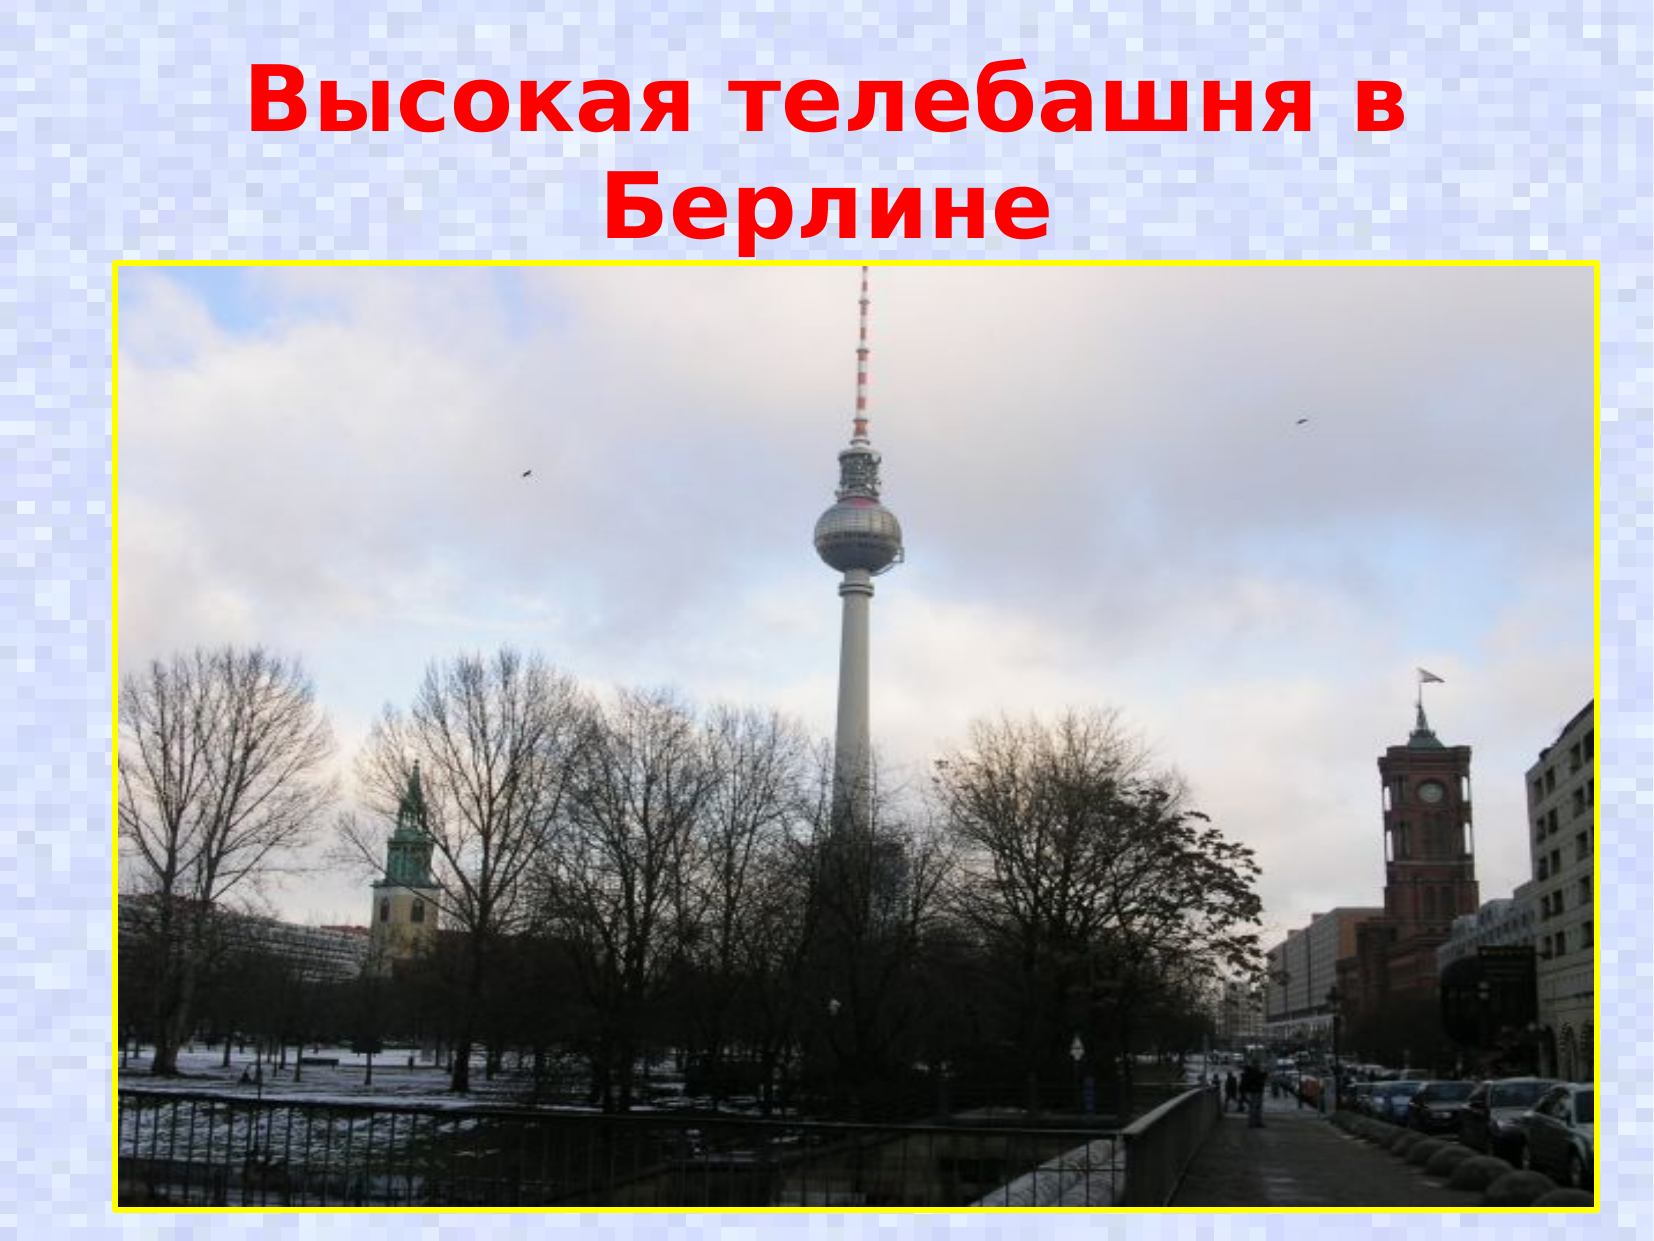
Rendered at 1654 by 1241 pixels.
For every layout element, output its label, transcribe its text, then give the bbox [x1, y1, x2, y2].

picture [0, 0, 1654, 1241]
title Высокая телебашня в Берлине [82, 45, 1571, 261]
